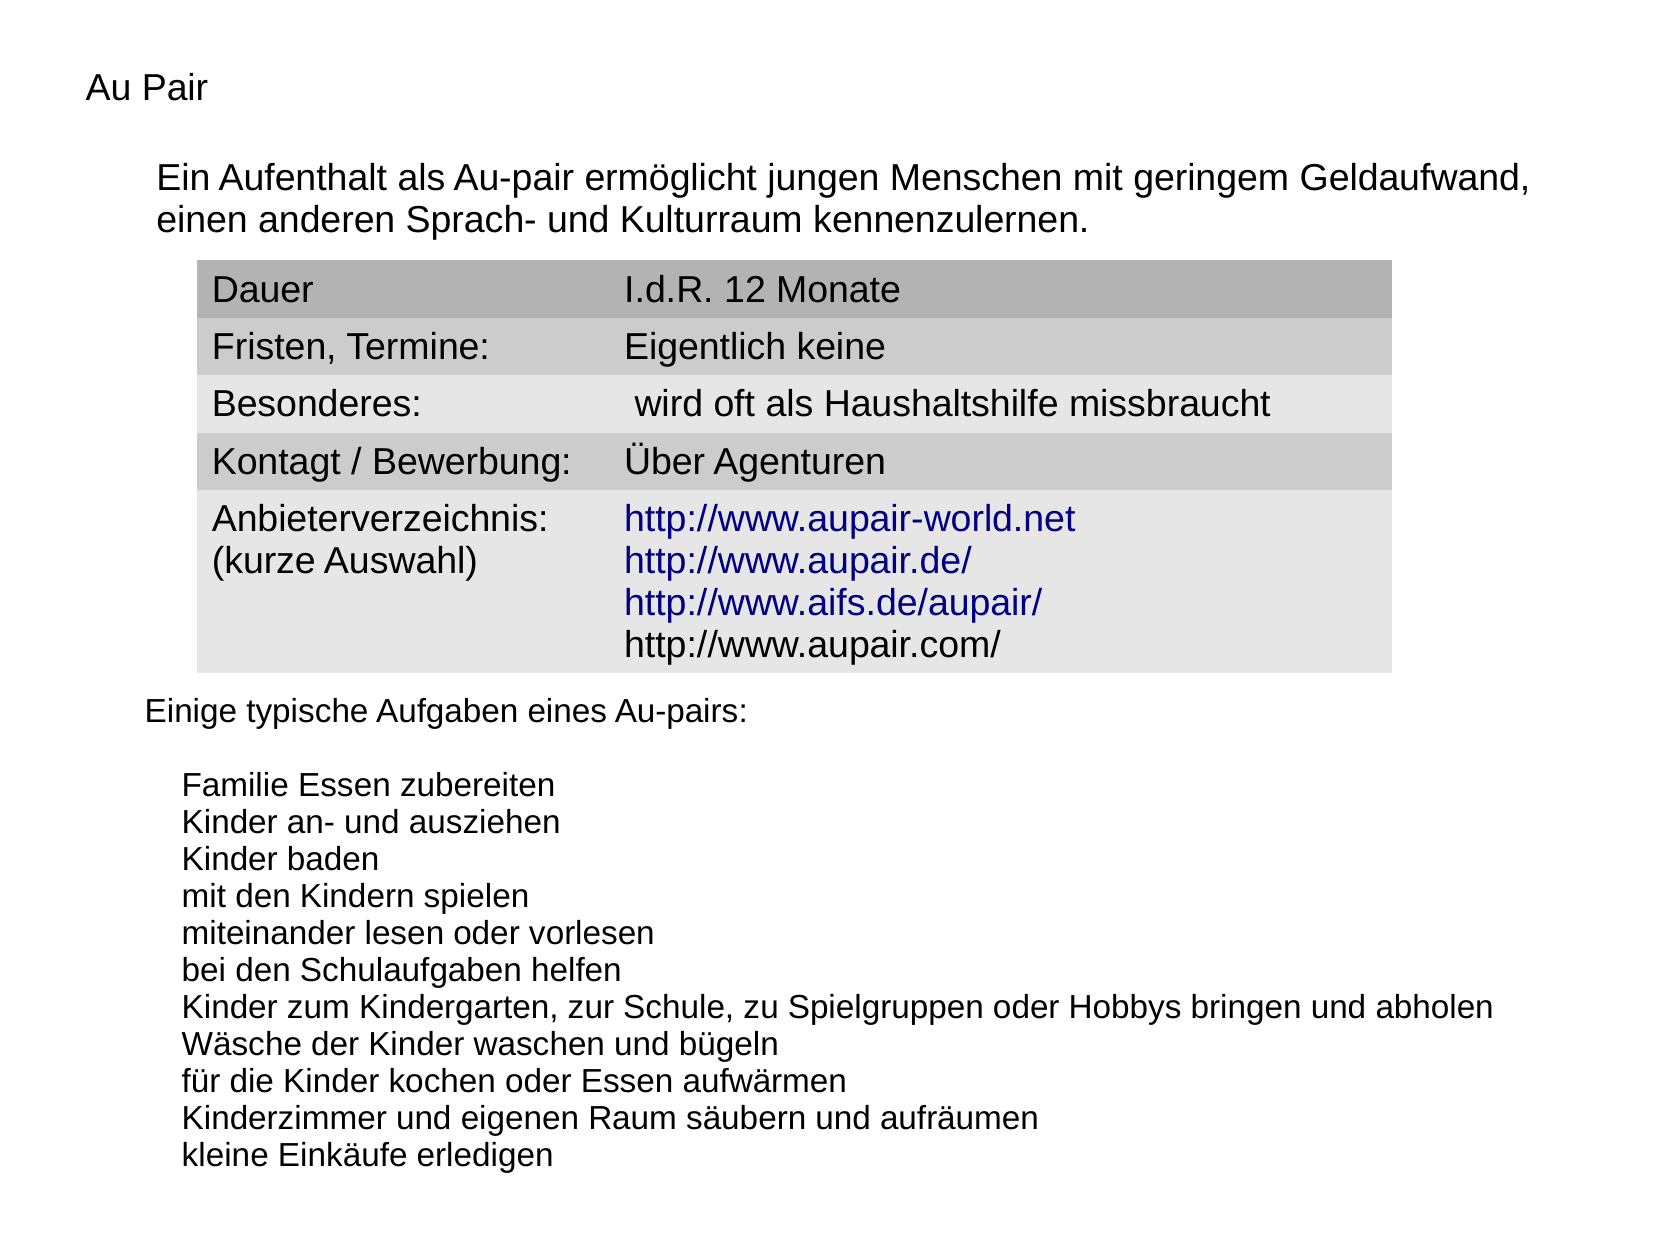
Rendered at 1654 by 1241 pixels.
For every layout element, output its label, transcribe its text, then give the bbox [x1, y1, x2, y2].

text_box Ein Aufenthalt als Au-pair ermöglicht jungen Menschen mit geringem Geldaufwand, einen anderen Sprach- und Kulturraum kennenzulernen. [141, 149, 1571, 249]
table_cell Fristen, Termine: [197, 318, 609, 375]
table_cell Eigentlich keine [609, 318, 1392, 375]
table_cell Kontagt / Bewerbung: [197, 433, 609, 490]
table_cell Über Agenturen [609, 433, 1392, 490]
table_cell Besonderes: [197, 375, 609, 433]
table_cell wird oft als Haushaltshilfe missbraucht [609, 375, 1392, 433]
text_box Einige typische Aufgaben eines Au-pairs: Familie Essen zubereiten Kinder an- und ausziehen Kinder baden mit den Kindern spielen miteinander lesen oder vorlesen bei den Schulaufgaben helfen Kinder zum Kindergarten, zur Schule, zu Spielgruppen oder Hobbys bringen und abholen Wäsche der Kinder waschen und bügeln für die Kinder kochen oder Essen aufwärmen Kinderzimmer und eigenen Raum säubern und aufräumen kleine Einkäufe erledigen [129, 685, 1560, 1205]
table_header I.d.R. 12 Monate [609, 260, 1392, 318]
table_header Dauer [197, 260, 609, 318]
table_cell Anbieterverzeichnis: (kurze Auswahl) [197, 490, 609, 673]
table_cell http://www.aupair-world.net http://www.aupair.de/ http://www.aifs.de/aupair/ http://www.aupair.com/ [609, 490, 1392, 673]
text_box Au Pair [70, 59, 686, 116]
